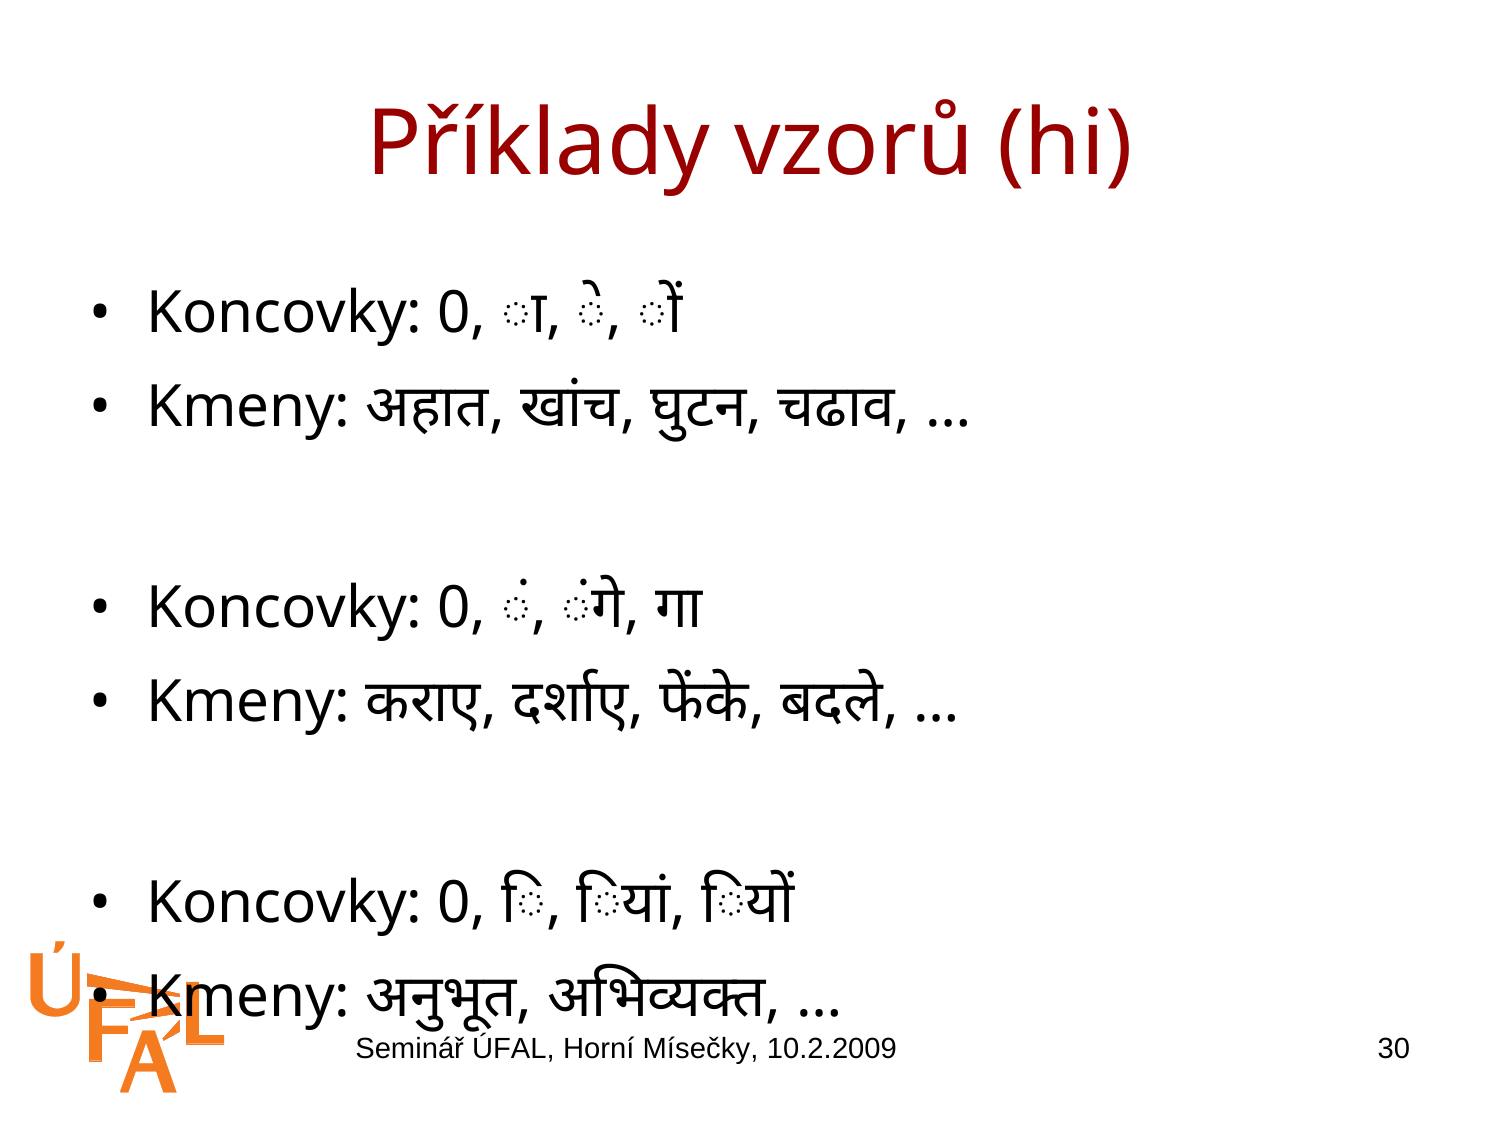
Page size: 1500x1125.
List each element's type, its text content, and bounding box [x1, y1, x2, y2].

title Příklady vzorů (hi) [75, 45, 1426, 233]
list Koncovky: 0, ा, े, ों Kmeny: अहात, खांच, घुटन, चढाव, … Koncovky: 0, ं, ंगे, गा Kmeny: कराए, दर्शाए, फेंके, बदले, … Koncovky: 0, ि, ियां, ियों Kmeny: अनुभूत, अभिव्यक्त, … [75, 262, 1426, 1006]
